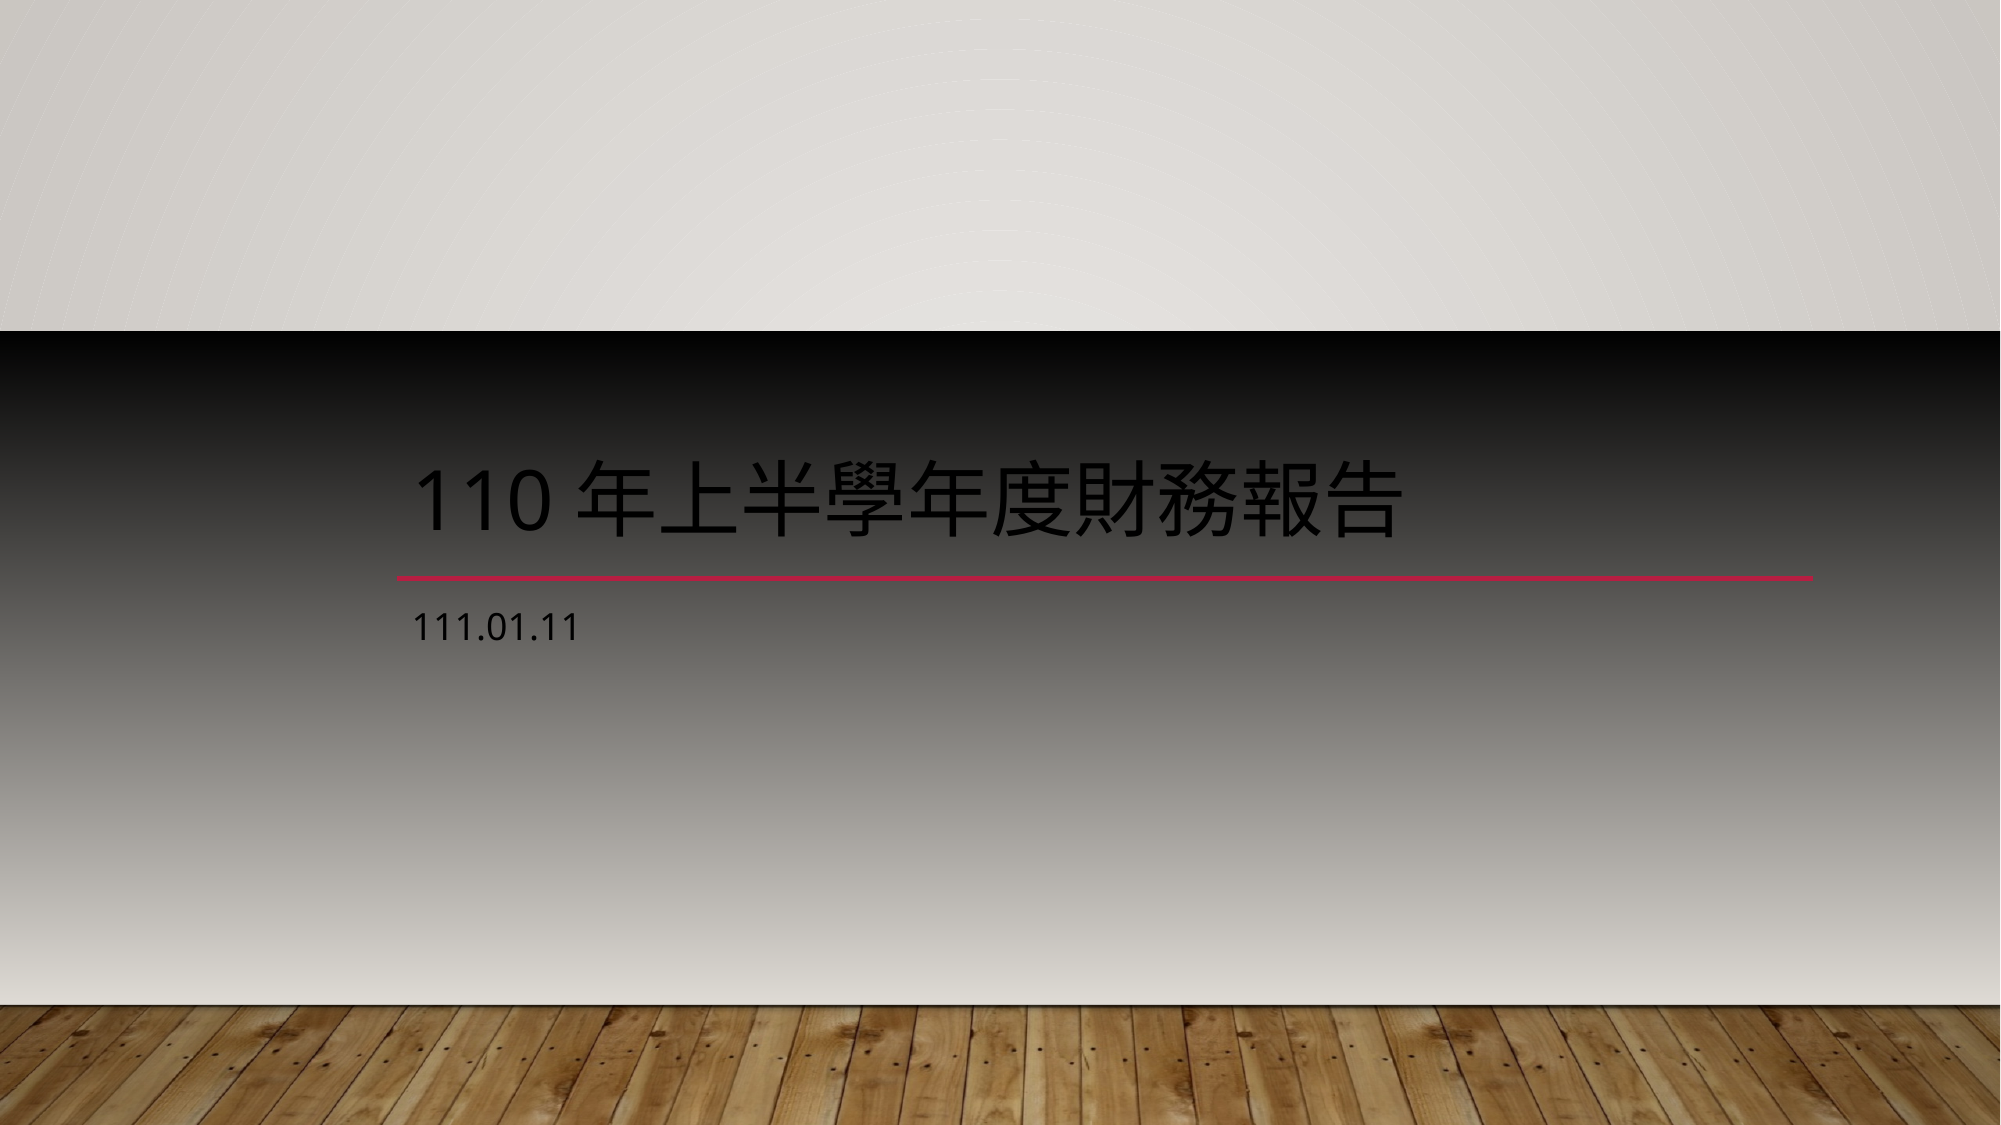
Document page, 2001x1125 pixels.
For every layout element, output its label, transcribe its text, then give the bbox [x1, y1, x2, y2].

title 110年上半學年度財務報告 [396, 131, 1814, 549]
subtitle 111.01.11 [396, 579, 1814, 740]
